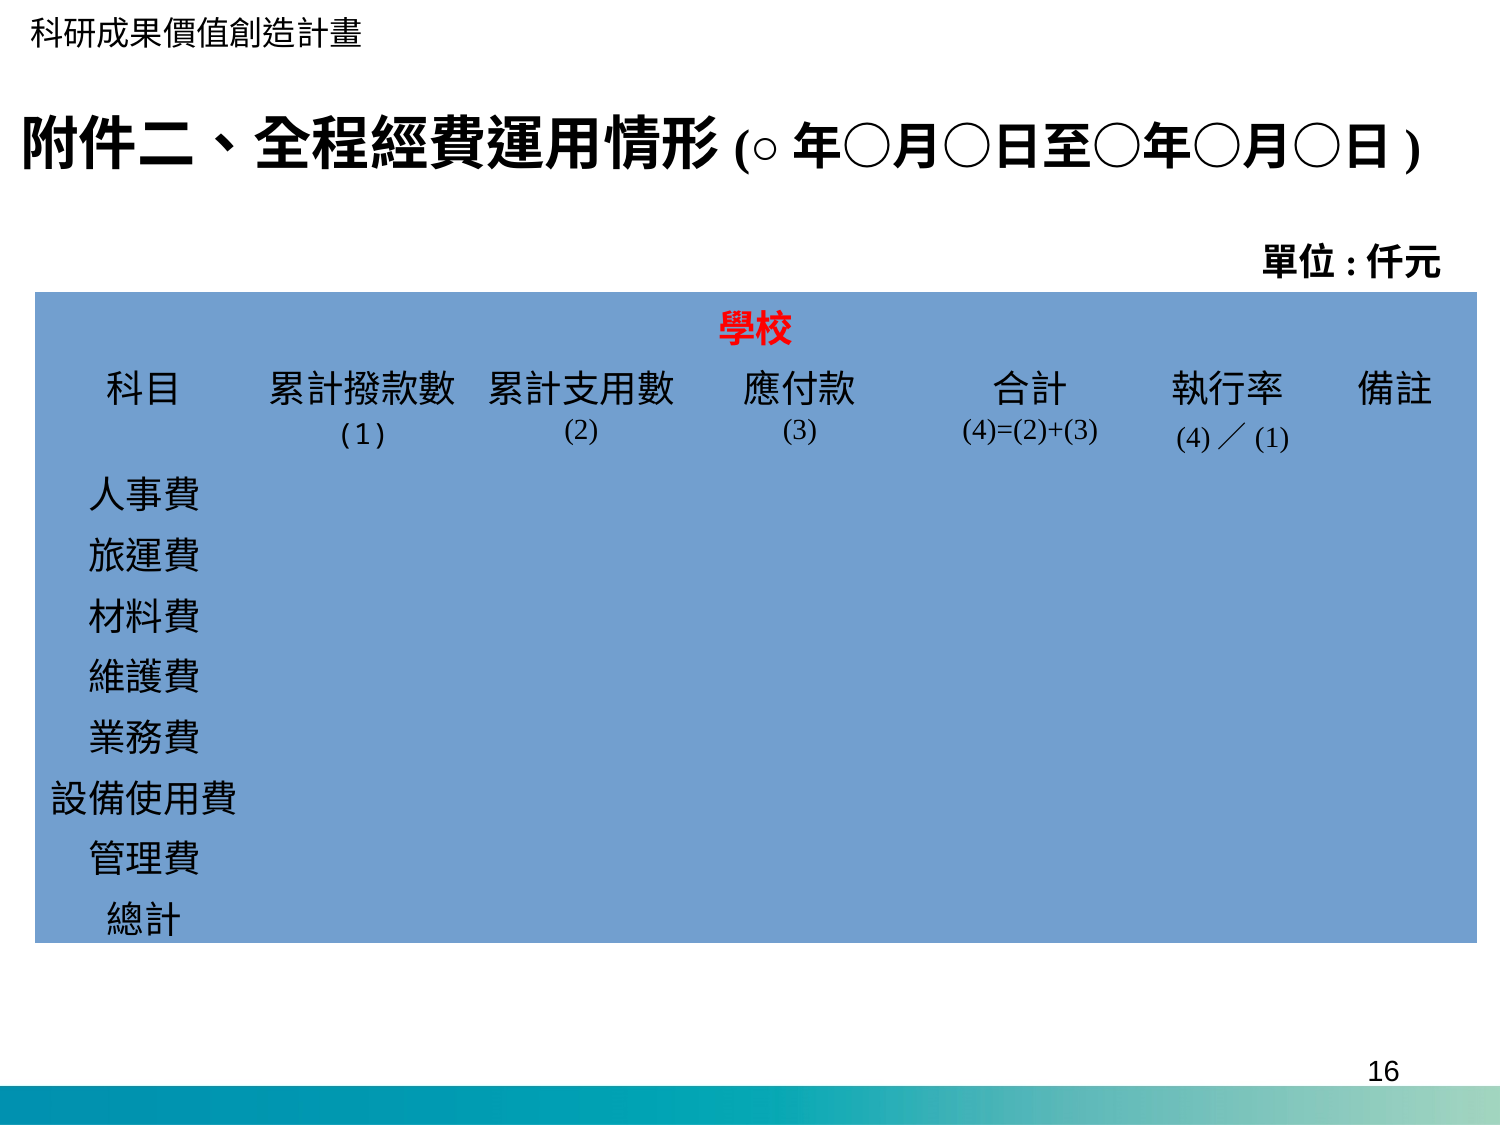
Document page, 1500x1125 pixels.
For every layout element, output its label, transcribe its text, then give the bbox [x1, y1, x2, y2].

table_cell [1314, 458, 1477, 519]
table_cell [472, 883, 691, 943]
table_cell [691, 701, 909, 761]
table_cell [691, 579, 909, 640]
table_cell [472, 458, 691, 519]
table_cell 累計支用數(2) [472, 352, 691, 458]
table_cell 應付款 (3) [691, 352, 909, 458]
table_cell 科目 [35, 352, 254, 458]
table_cell [472, 579, 691, 640]
table_cell [472, 701, 691, 761]
table_cell [1152, 701, 1314, 761]
table_cell 人事費 [35, 458, 254, 519]
table_header 學校 [35, 292, 1477, 352]
table_cell [472, 519, 691, 579]
table_cell [254, 458, 472, 519]
table_cell [909, 519, 1152, 579]
table_cell [1152, 519, 1314, 579]
table_cell [254, 701, 472, 761]
table_cell 合計 (4)=(2)+(3) [909, 352, 1152, 458]
table_cell [909, 701, 1152, 761]
table_cell [1314, 822, 1477, 883]
table_cell [1152, 822, 1314, 883]
table_cell 維護費 [35, 640, 254, 701]
table_cell 備註 [1314, 352, 1477, 458]
table_cell 總計 [35, 883, 254, 943]
table_cell [1152, 761, 1314, 822]
table_cell [1314, 701, 1477, 761]
table_cell [1152, 579, 1314, 640]
table_cell [691, 822, 909, 883]
table_cell [254, 579, 472, 640]
table_cell 旅運費 [35, 519, 254, 579]
table_cell [691, 458, 909, 519]
text_box 附件二、全程經費運用情形(○年○月○日至○年○月○日) [6, 99, 1437, 184]
table_cell [472, 822, 691, 883]
table_cell [691, 883, 909, 943]
table_cell [1152, 458, 1314, 519]
text_box 15 [1352, 1044, 1500, 1123]
table_cell [1152, 883, 1314, 943]
table_cell [254, 640, 472, 701]
table_cell [254, 519, 472, 579]
table_cell [254, 761, 472, 822]
table_cell [909, 761, 1152, 822]
table_cell [909, 822, 1152, 883]
table_cell [1314, 761, 1477, 822]
table_cell [1314, 579, 1477, 640]
table_cell 管理費 [35, 822, 254, 883]
table_cell 業務費 [35, 701, 254, 761]
table_cell [254, 822, 472, 883]
table_cell [254, 883, 472, 943]
table_cell [691, 640, 909, 701]
table_cell [472, 640, 691, 701]
table_cell [691, 519, 909, 579]
table_cell 設備使用費 [35, 761, 254, 822]
table_cell [909, 579, 1152, 640]
table_cell 材料費 [35, 579, 254, 640]
table_cell [472, 761, 691, 822]
text_box 單位:仟元 [1246, 230, 1471, 291]
table_cell [909, 640, 1152, 701]
table_cell [1314, 519, 1477, 579]
table_cell 執行率(4)／(1) [1152, 352, 1314, 458]
table_cell [1314, 640, 1477, 701]
table_cell 累計撥款數(1) [254, 352, 472, 458]
table_cell [1314, 883, 1477, 943]
table_cell [909, 458, 1152, 519]
table_cell [1152, 640, 1314, 701]
table_cell [691, 761, 909, 822]
table_cell [909, 883, 1152, 943]
